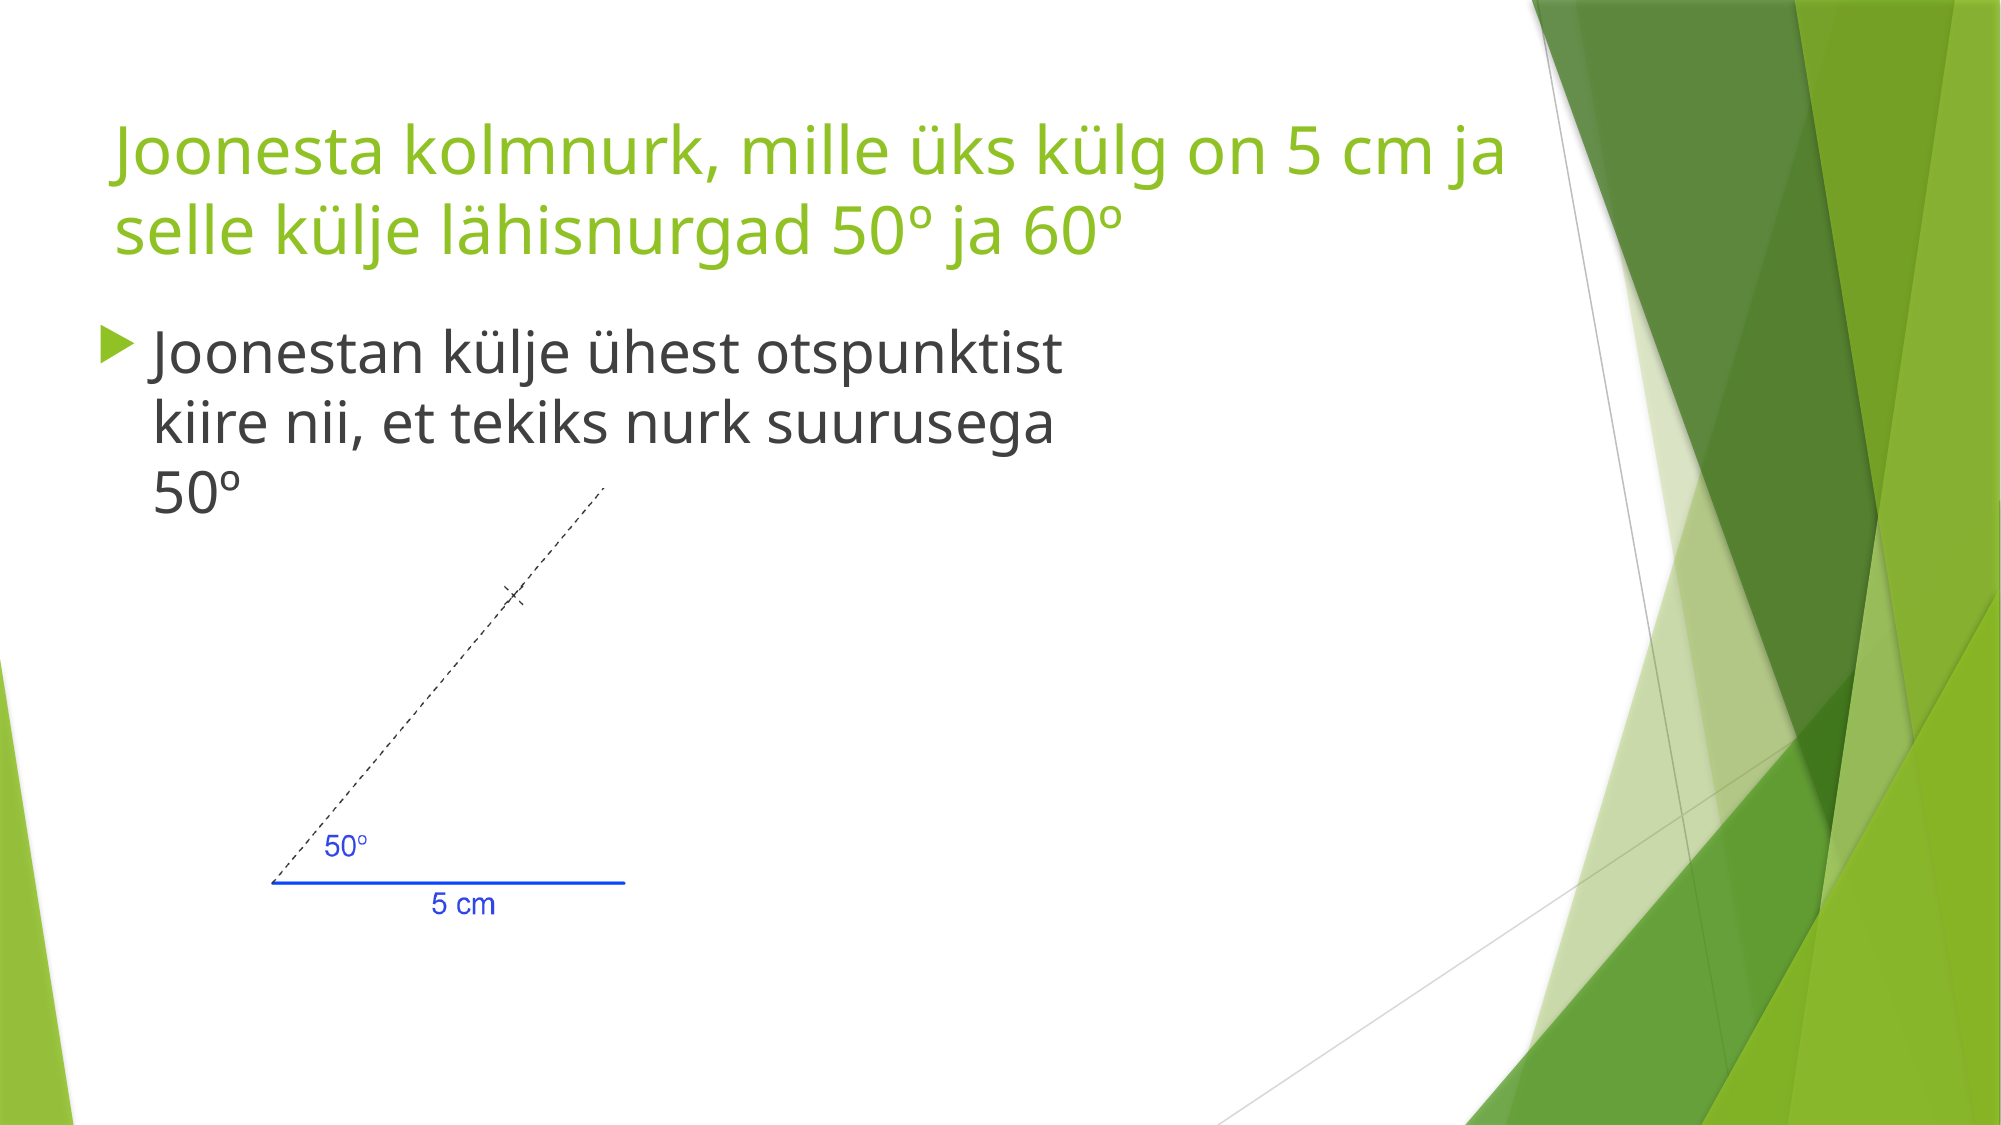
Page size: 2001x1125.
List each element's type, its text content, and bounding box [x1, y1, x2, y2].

list Joonestan külje ühest otspunktist kiire nii, et tekiks nurk suurusega 50º [81, 308, 1152, 768]
title Joonesta kolmnurk, mille üks külg on 5 cm ja selle külje lähisnurgad 50º ja 60º [99, 99, 1613, 237]
picture [236, 488, 737, 975]
